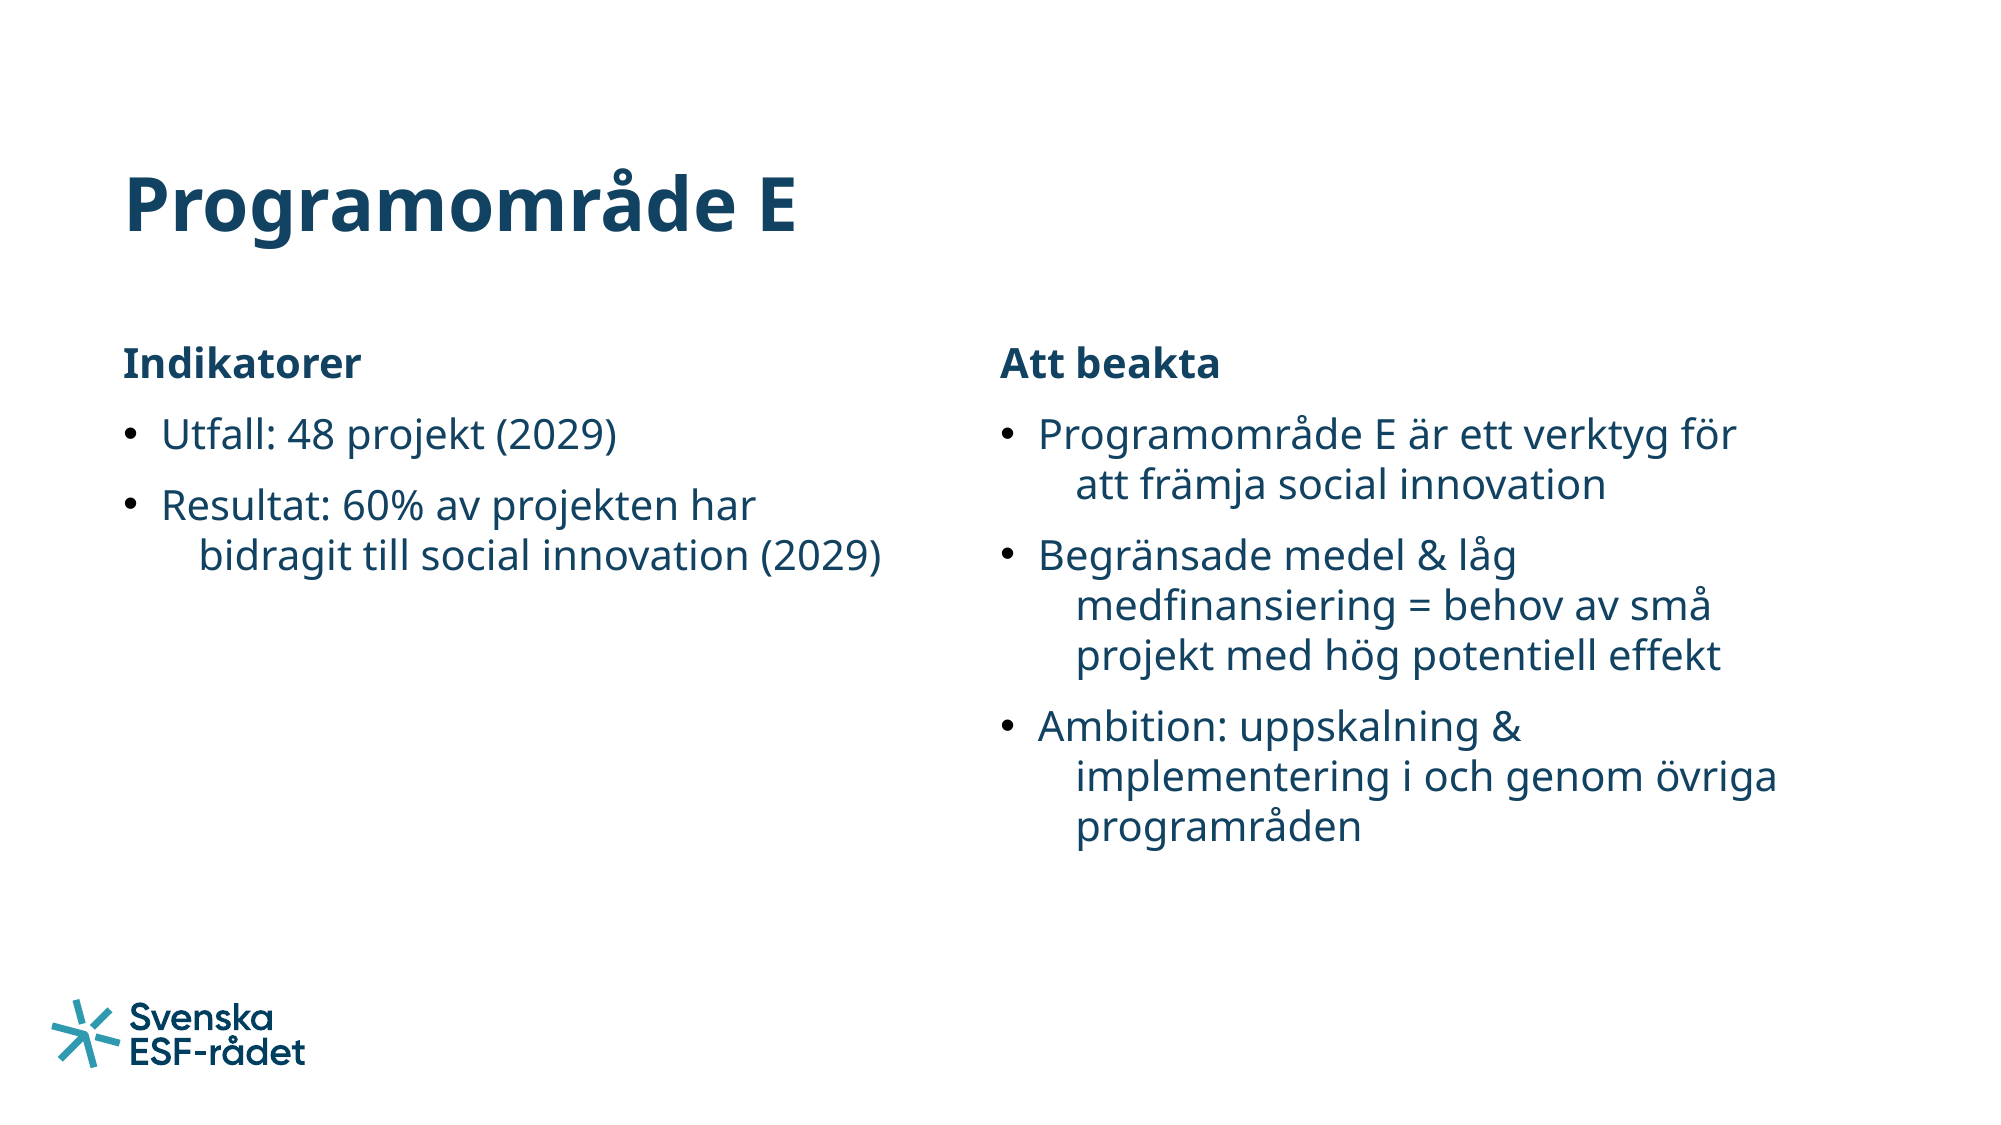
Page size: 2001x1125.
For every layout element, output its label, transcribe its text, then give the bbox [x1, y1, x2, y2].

list Indikatorer Utfall: 48 projekt (2029) Resultat: 60% av projekten har bidragit till social innovation (2029) [108, 329, 928, 615]
title Programområde E [108, 92, 1805, 310]
list Att beakta Programområde E är ett verktyg för att främja social innovation Begränsade medel & låg medfinansiering = behov av små projekt med hög potentiell effekt Ambition: uppskalning & implementering i och genom övriga programråden [985, 329, 1805, 960]
